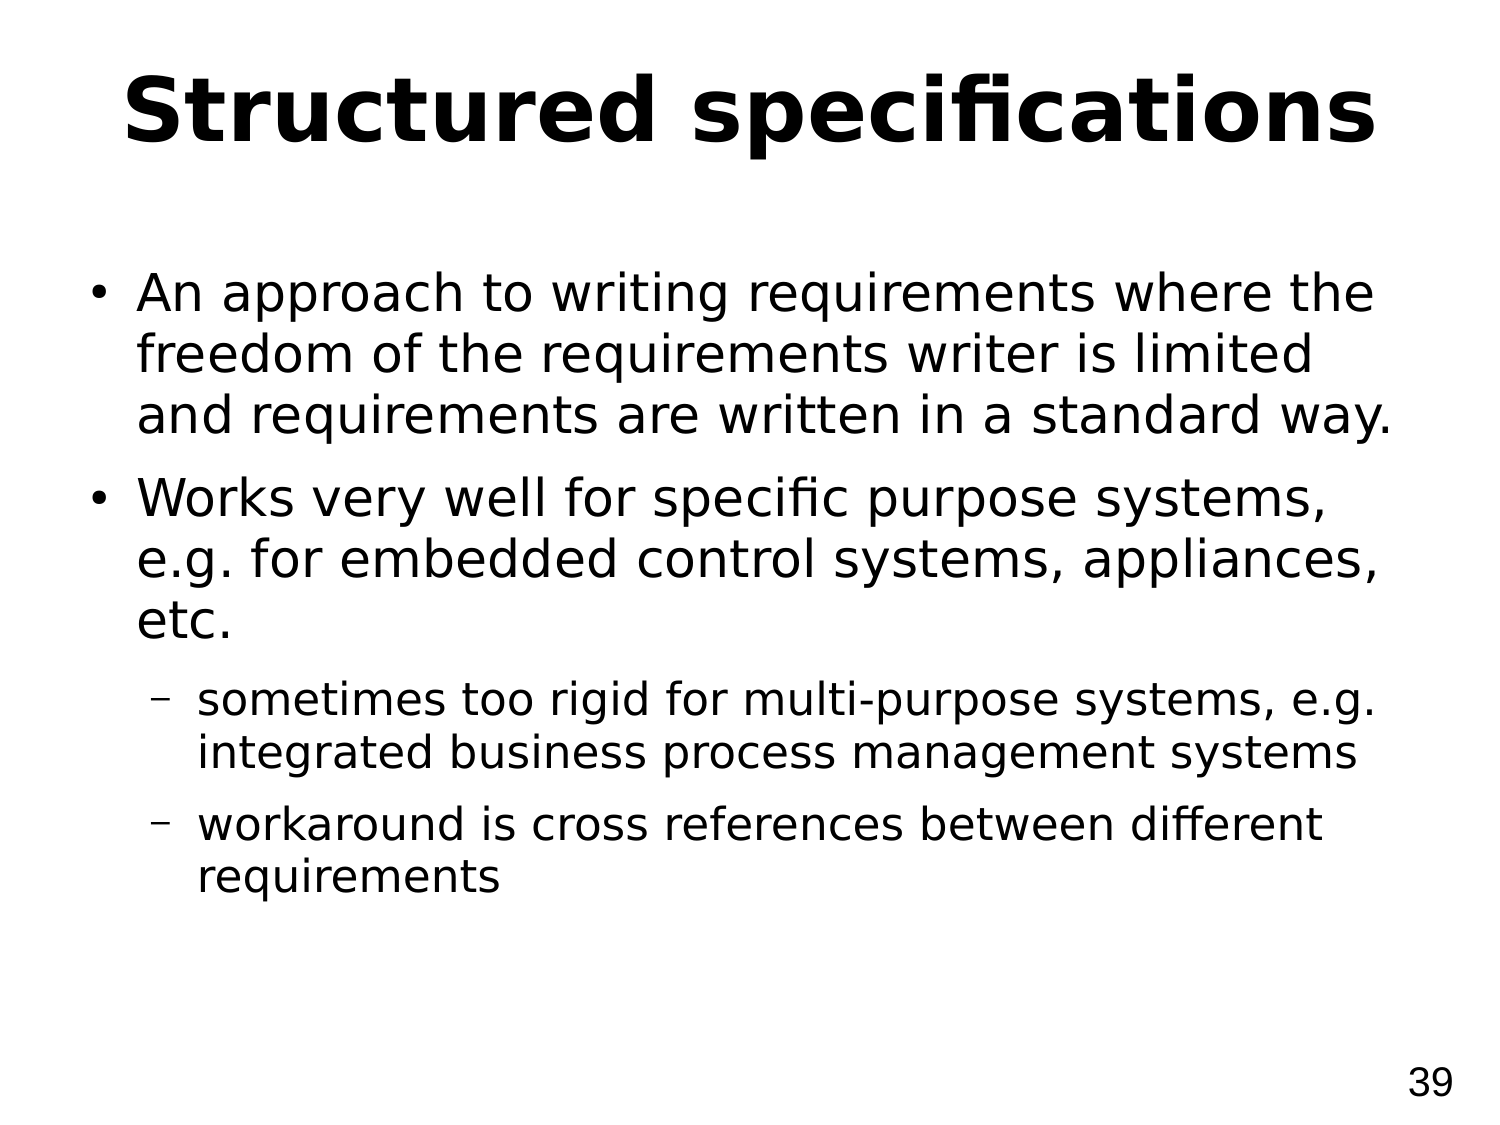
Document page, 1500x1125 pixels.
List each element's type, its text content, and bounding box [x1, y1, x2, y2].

list An approach to writing requirements where the freedom of the requirements writer is limited and requirements are written in a standard way. Works very well for specific purpose systems, e.g. for embedded control systems, appliances, etc. sometimes too rigid for multi-purpose systems, e.g. integrated business process management systems workaround is cross references between different requirements [75, 263, 1425, 916]
title Structured specifications [75, 44, 1425, 177]
